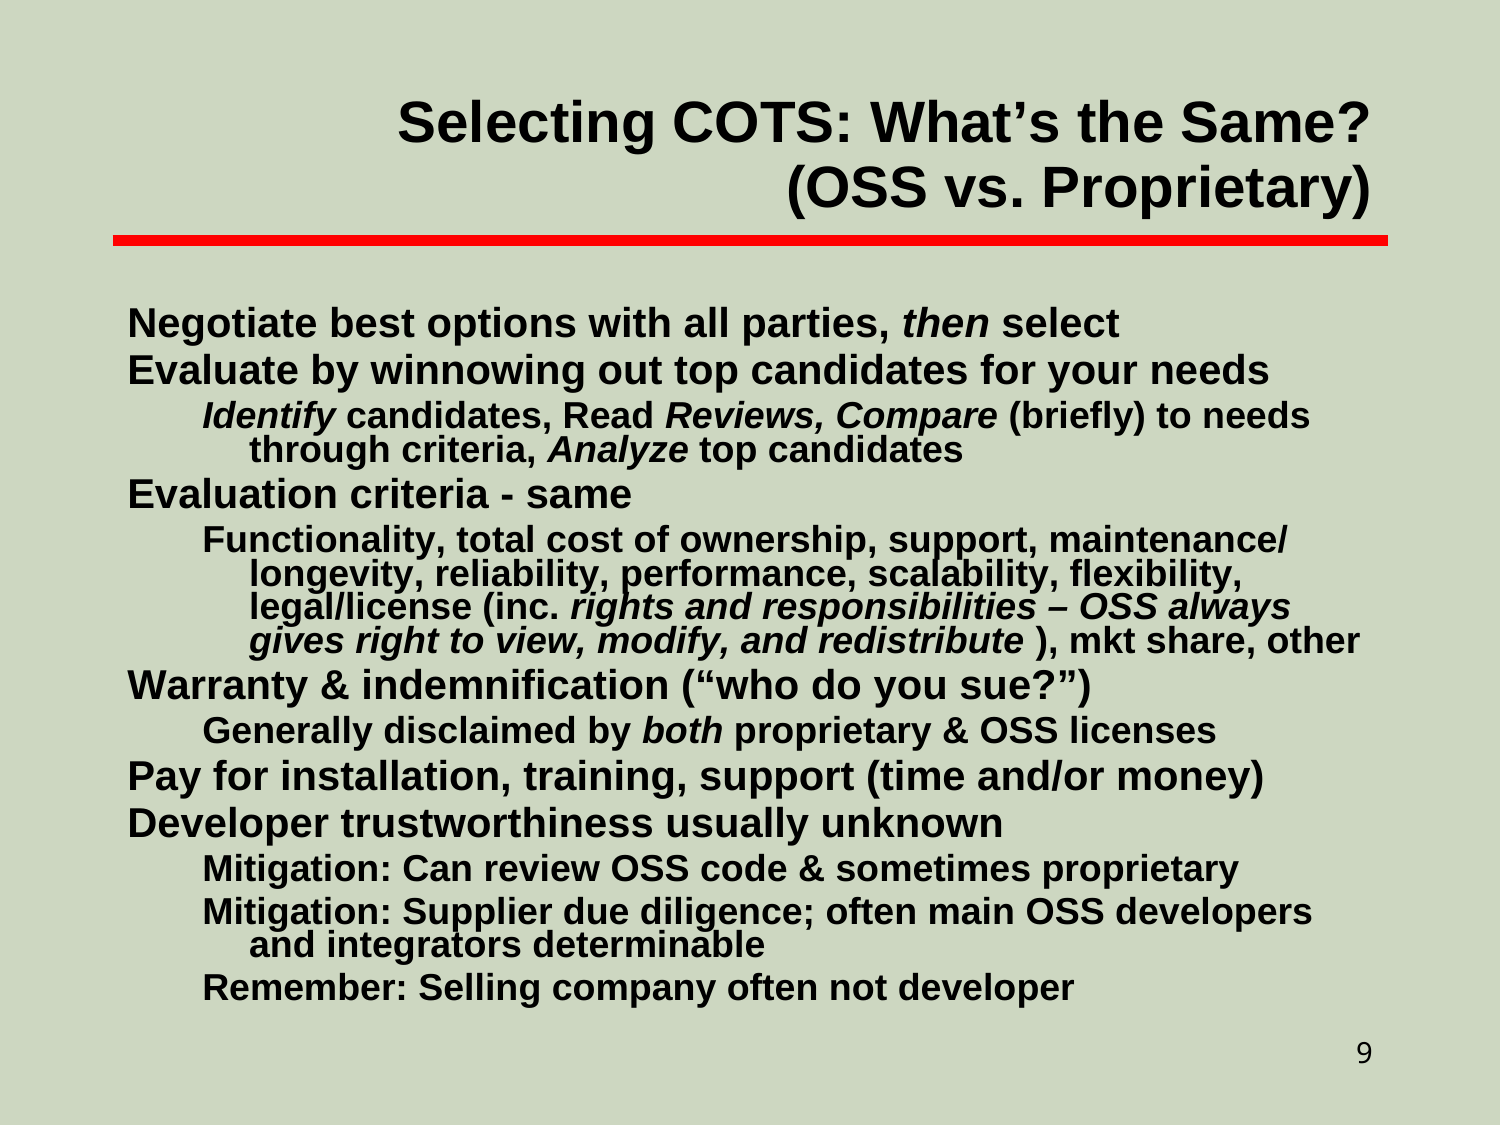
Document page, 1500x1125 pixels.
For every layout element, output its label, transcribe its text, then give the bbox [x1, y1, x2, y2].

title Selecting COTS: What’s the Same? (OSS vs. Proprietary) [337, 77, 1388, 233]
list Negotiate best options with all parties, then select Evaluate by winnowing out top candidates for your needs Identify candidates, Read Reviews, Compare (briefly) to needs through criteria, Analyze top candidates Evaluation criteria - same Functionality, total cost of ownership, support, maintenance/ longevity, reliability, performance, scalability, flexibility, legal/license (inc. rights and responsibilities – OSS always gives right to view, modify, and redistribute ), mkt share, other Warranty & indemnification (“who do you sue?”) Generally disclaimed by both proprietary & OSS licenses Pay for installation, training, support (time and/or money) Developer trustworthiness usually unknown Mitigation: Can review OSS code & sometimes proprietary Mitigation: Supplier due diligence; often main OSS developers and integrators determinable Remember: Selling company often not developer [112, 299, 1388, 1077]
